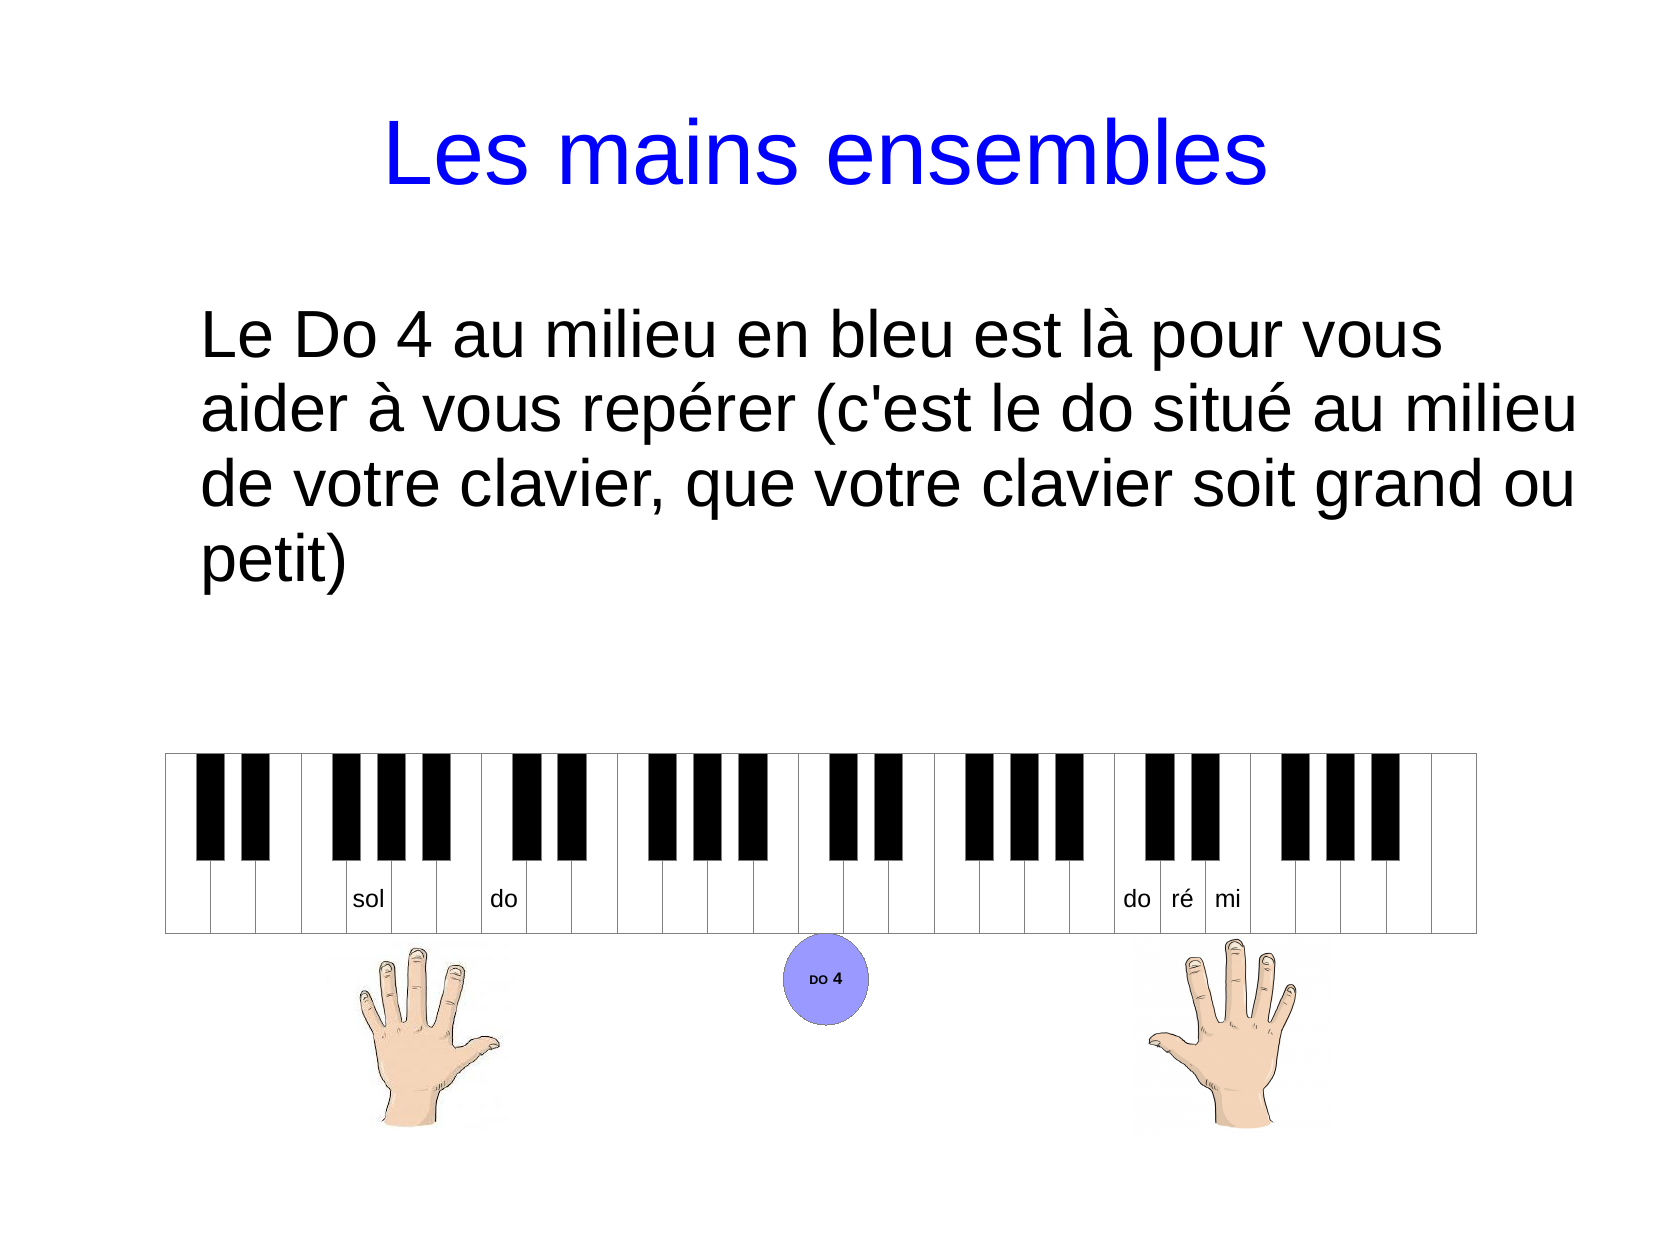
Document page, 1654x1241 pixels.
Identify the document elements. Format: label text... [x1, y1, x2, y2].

text_box do [1115, 753, 1161, 934]
text_box ré [1161, 753, 1205, 934]
picture [326, 942, 516, 1132]
text_box DO 4 [783, 934, 869, 1026]
picture [1131, 934, 1331, 1134]
text_box [1145, 753, 1175, 861]
text_box sol [346, 753, 391, 934]
text_box mi [1205, 753, 1251, 934]
text_box [118, 753, 1654, 1241]
list Le Do 4 au milieu en bleu est là pour vous aider à vous repérer (c'est le do situé au milieu de votre clavier, que votre clavier soit grand ou petit) [129, 296, 1585, 814]
text_box [1191, 753, 1220, 861]
title Les mains ensembles [82, 49, 1571, 257]
text_box do [481, 753, 526, 934]
